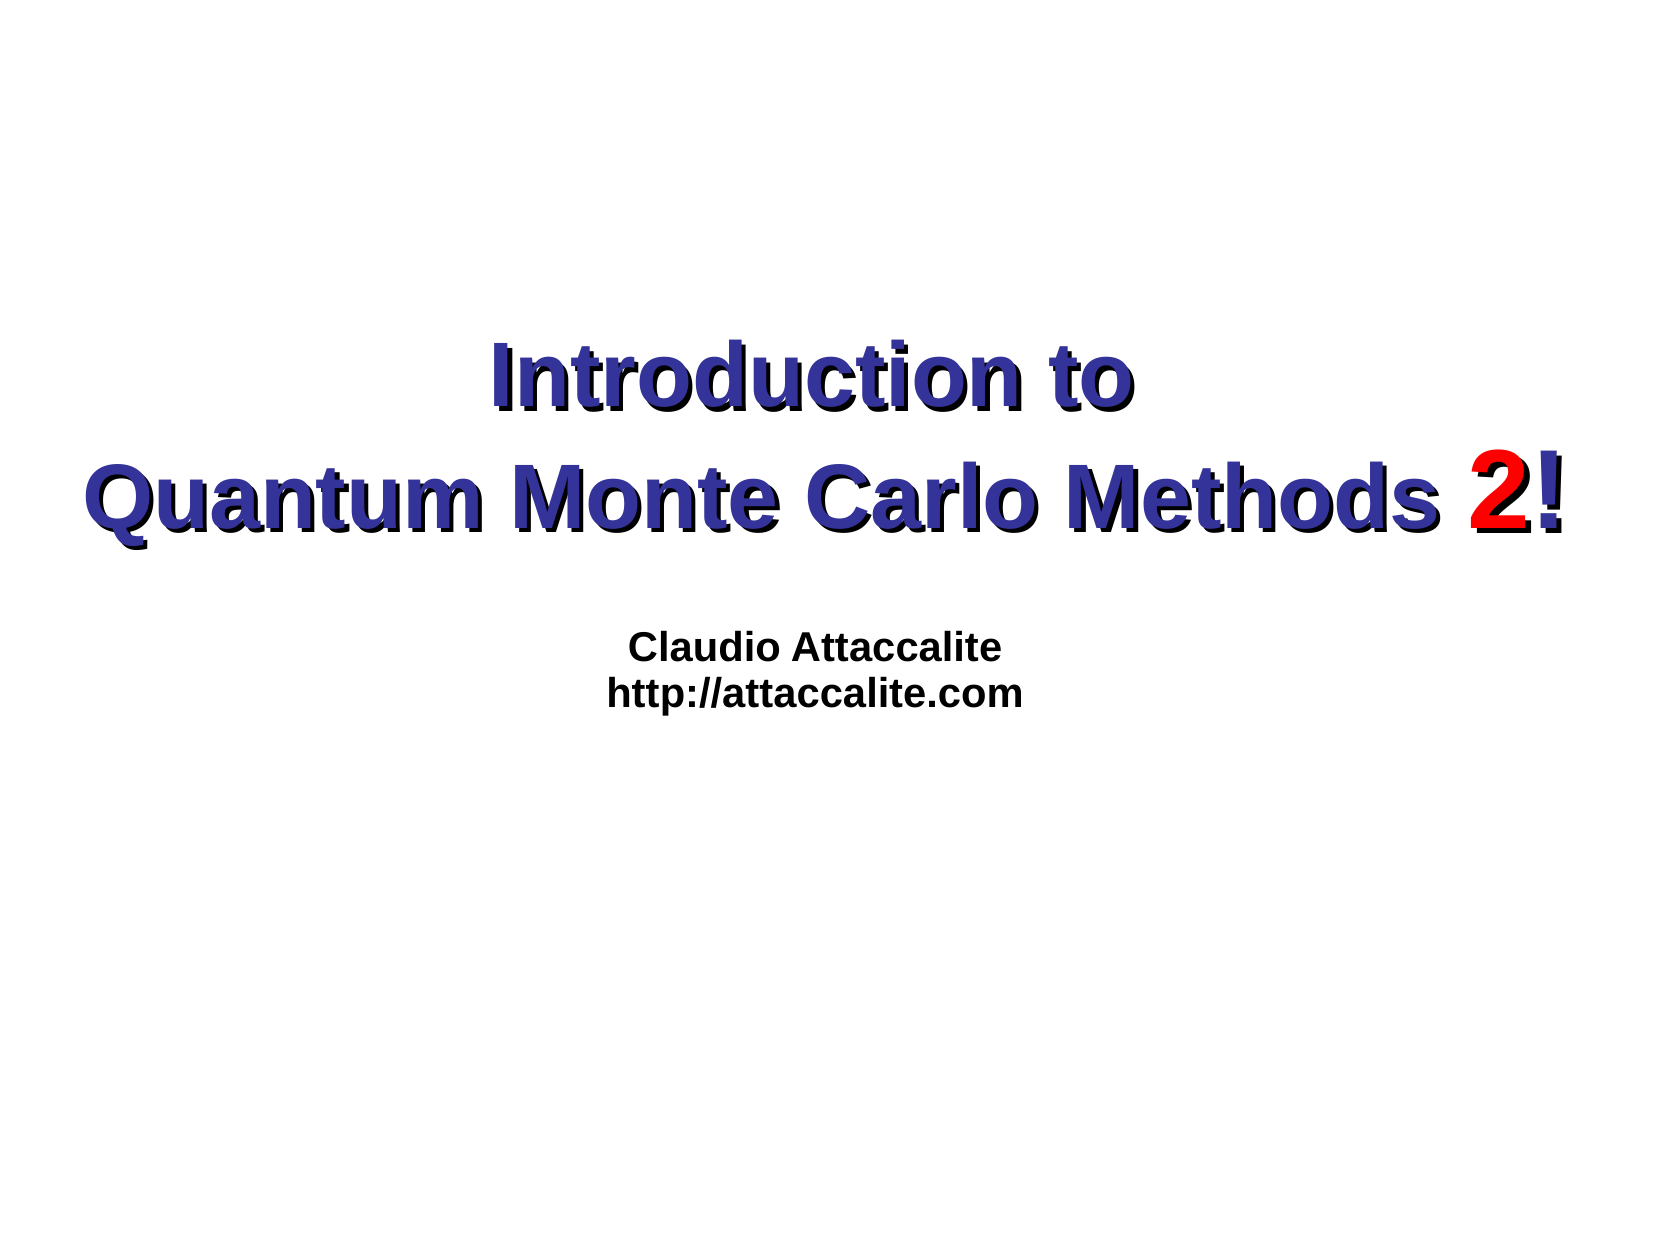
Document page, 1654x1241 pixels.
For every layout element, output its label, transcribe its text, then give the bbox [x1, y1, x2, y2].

text_box Claudio Attaccalite http://attaccalite.com [584, 616, 1047, 739]
title Introduction to Quantum Monte Carlo Methods 2! [37, 299, 1613, 680]
